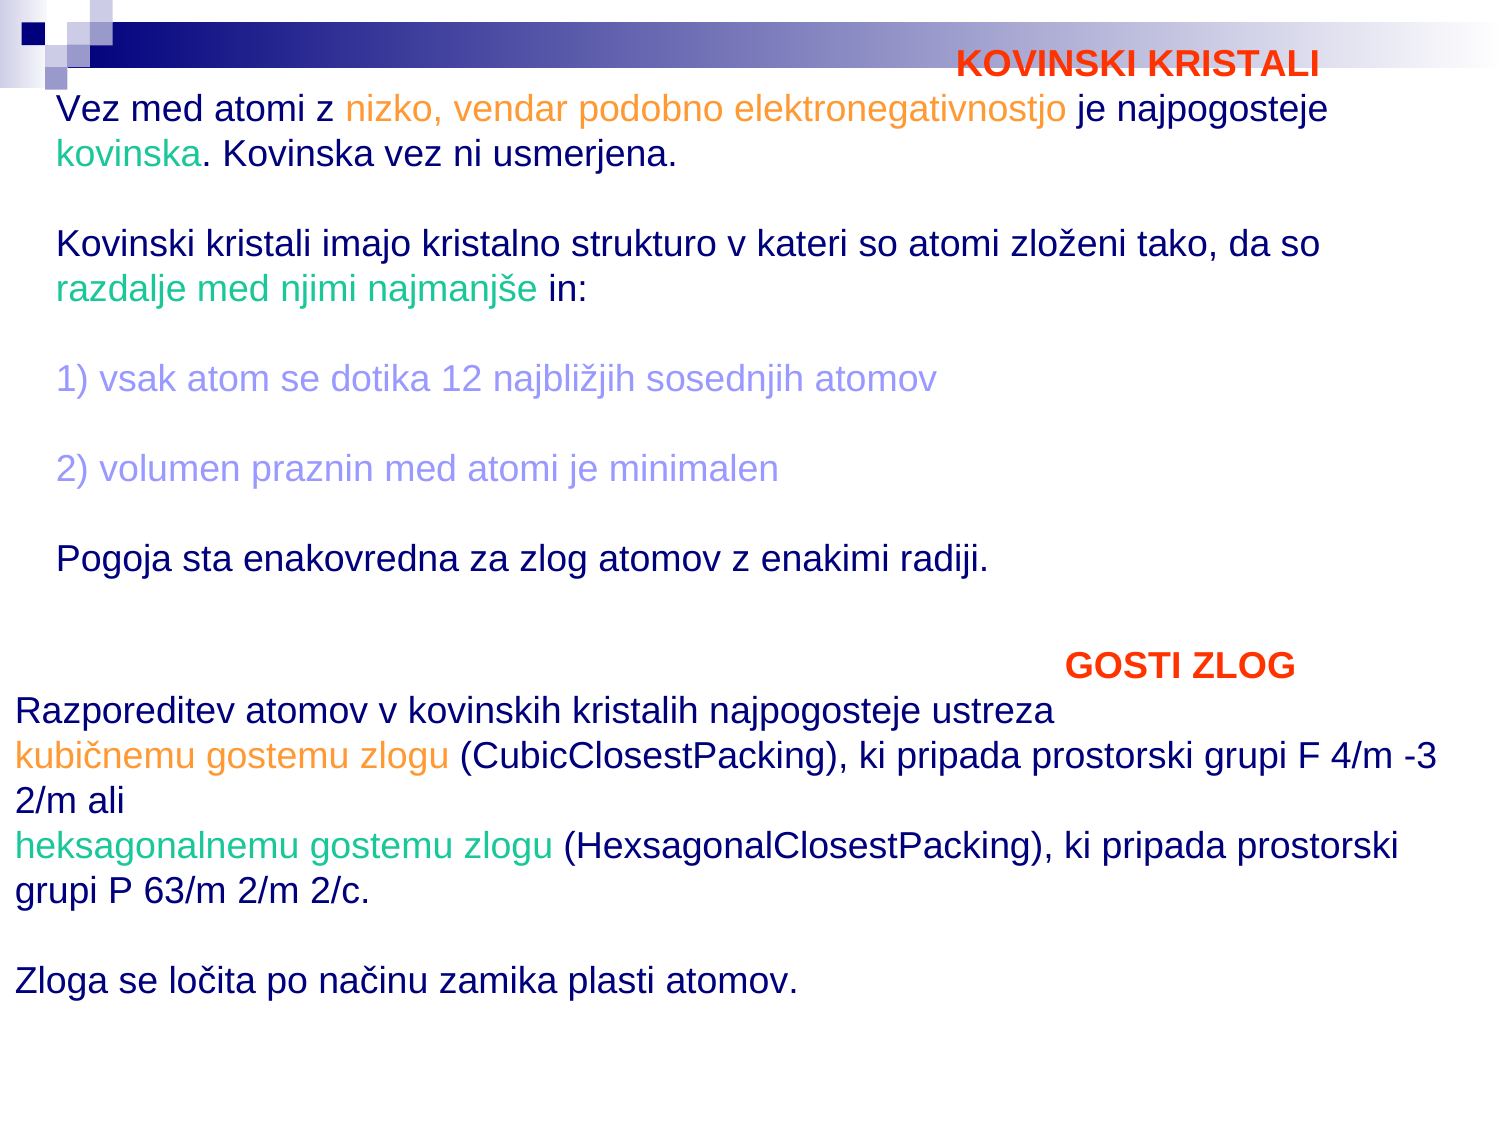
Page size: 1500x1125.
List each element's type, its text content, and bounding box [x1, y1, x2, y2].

text_box KOVINSKI KRISTALI Vez med atomi z nizko, vendar podobno elektronegativnostjo je najpogosteje kovinska. Kovinska vez ni usmerjena. Kovinski kristali imajo kristalno strukturo v kateri so atomi zloženi tako, da so razdalje med njimi najmanjše in: 1) vsak atom se dotika 12 najbližjih sosednjih atomov 2) volumen praznin med atomi je minimalen Pogoja sta enakovredna za zlog atomov z enakimi radiji. [41, 31, 1452, 587]
text_box GOSTI ZLOG Razporeditev atomov v kovinskih kristalih najpogosteje ustreza kubičnemu gostemu zlogu (CubicClosestPacking), ki pripada prostorski grupi F 4/m -3 2/m ali heksagonalnemu gostemu zlogu (HexsagonalClosestPacking), ki pripada prostorski grupi P 63/m 2/m 2/c. Zloga se ločita po načinu zamika plasti atomov. [0, 633, 1500, 1009]
